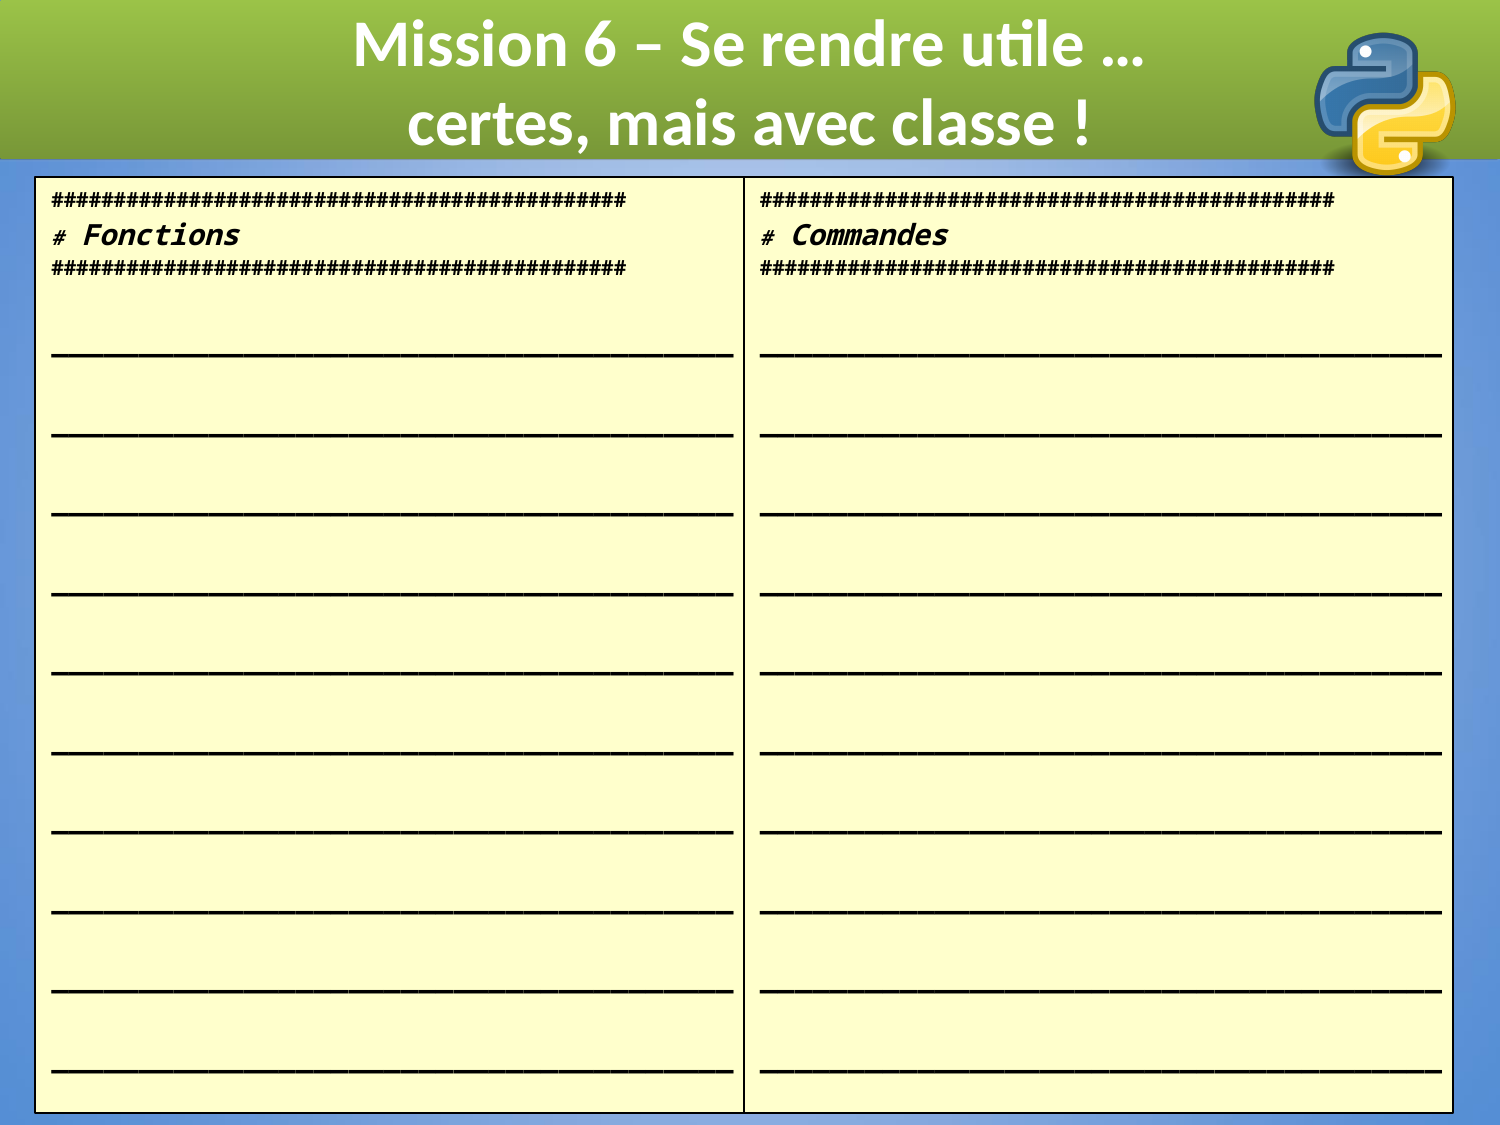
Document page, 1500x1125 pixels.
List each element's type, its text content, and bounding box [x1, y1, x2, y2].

text_box Mission 6 – Se rendre utile … certes, mais avec classe ! [0, 0, 1500, 159]
picture [0, 29, 1500, 1125]
text_box ############################################## # Commandes ############################################## _______________________________________ _______________________________________ _______________________________________ _______________________________________ _______________________________________ _______________________________________ _______________________________________ _______________________________________ _______________________________________ _______________________________________ _______________________________________ _______________________________________ _______________________________________ _______________________________________ [744, 177, 1453, 1114]
text_box ############################################## # Fonctions ############################################## _______________________________________ _______________________________________ _______________________________________ _______________________________________ _______________________________________ _______________________________________ _______________________________________ _______________________________________ _______________________________________ _______________________________________ _______________________________________ _______________________________________ _______________________________________ _______________________________________ [35, 177, 744, 1114]
